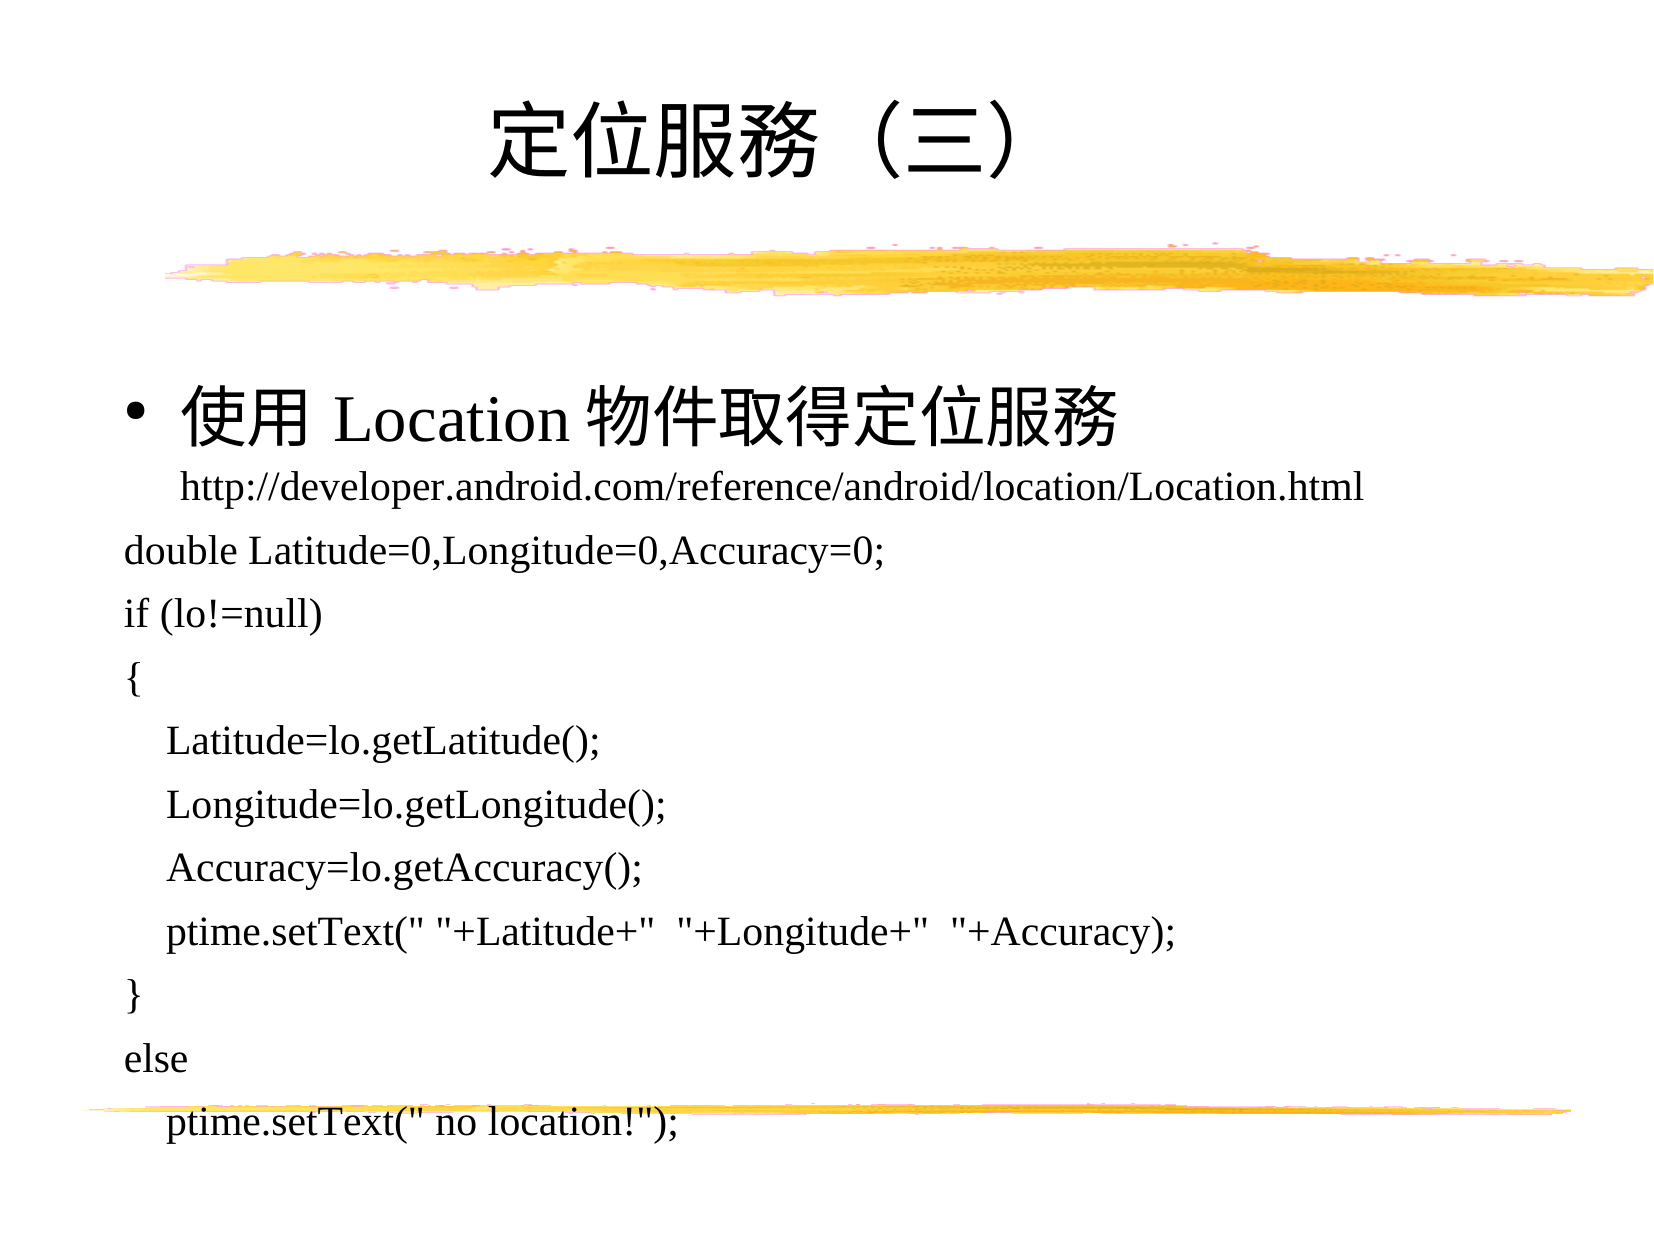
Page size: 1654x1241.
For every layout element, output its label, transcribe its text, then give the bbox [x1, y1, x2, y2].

list 使用Location物件取得定位服務 http://developer.android.com/reference/android/location/Location.html double Latitude=0,Longitude=0,Accuracy=0; if (lo!=null) { Latitude=lo.getLatitude(); Longitude=lo.getLongitude(); Accuracy=lo.getAccuracy(); ptime.setText(" "+Latitude+" "+Longitude+" "+Accuracy); } else ptime.setText(" no location!"); [124, 358, 1530, 1142]
picture [165, 237, 1654, 308]
picture [82, 1102, 124, 1117]
title 定位服務（三） [76, 28, 1482, 235]
picture [1530, 1102, 1571, 1117]
